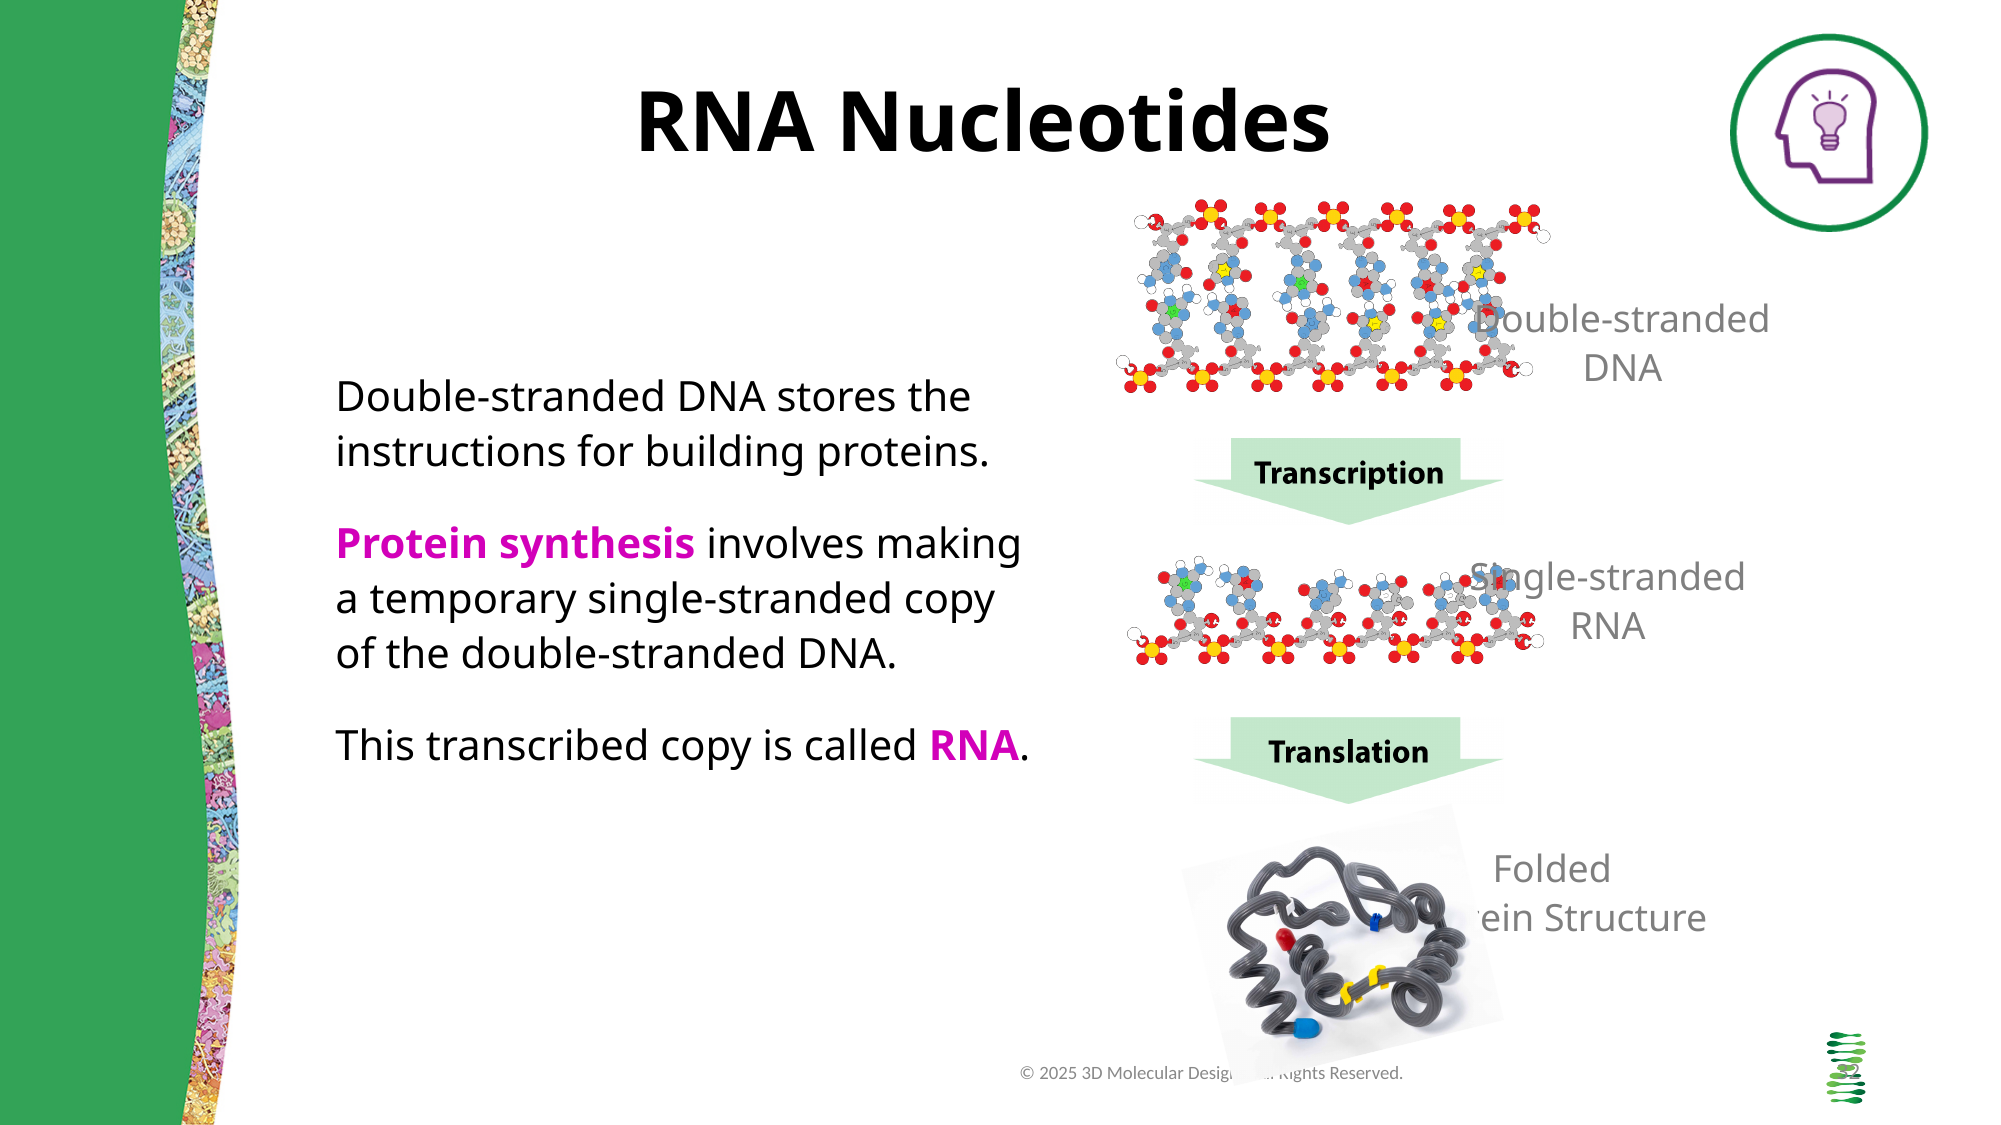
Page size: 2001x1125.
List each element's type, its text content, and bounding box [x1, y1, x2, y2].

text_box Folded Protein Structure [1459, 832, 1891, 934]
picture [1499, 357, 1534, 381]
picture [1113, 199, 1553, 393]
slide_number 32 [1821, 1042, 1929, 1103]
picture [1124, 550, 1545, 665]
text_box Double-stranded DNA [1458, 282, 1958, 384]
picture [1193, 438, 1504, 525]
text_box RNA Nucleotides [235, 72, 1732, 198]
text_box Single-stranded RNA [1454, 541, 1953, 642]
text_box Double-stranded DNA stores the instructions for building proteins. Protein synthesis involves making a temporary single-stranded copy of the double-stranded DNA. This transcribed copy is called RNA. [320, 356, 1058, 673]
picture [1181, 717, 1504, 1086]
